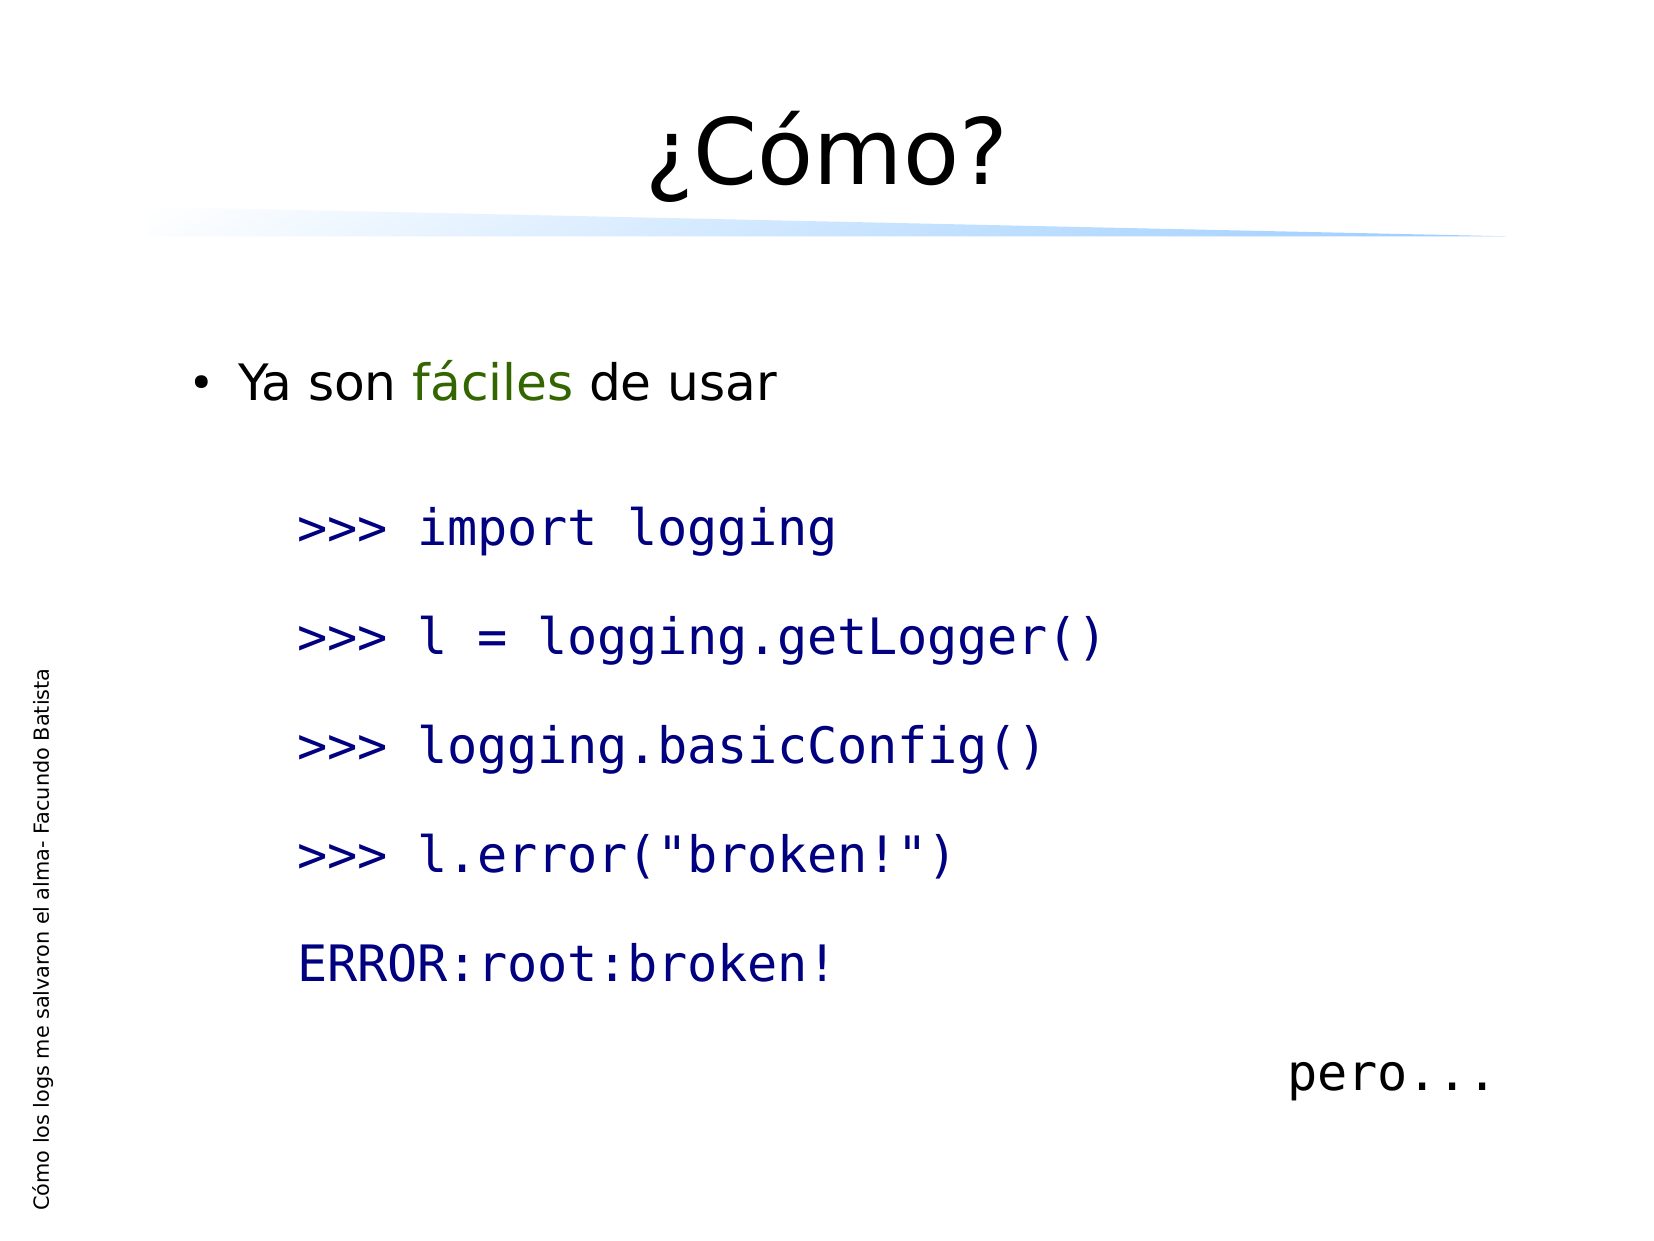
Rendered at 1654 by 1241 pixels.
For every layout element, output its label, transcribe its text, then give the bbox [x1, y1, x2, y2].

title ¿Cómo? [82, 49, 1571, 257]
list Ya son fáciles de usar >>> import logging >>> l = logging.getLogger() >>> logging.basicConfig() >>> l.error("broken!") ERROR:root:broken! pero... [177, 354, 1571, 1109]
